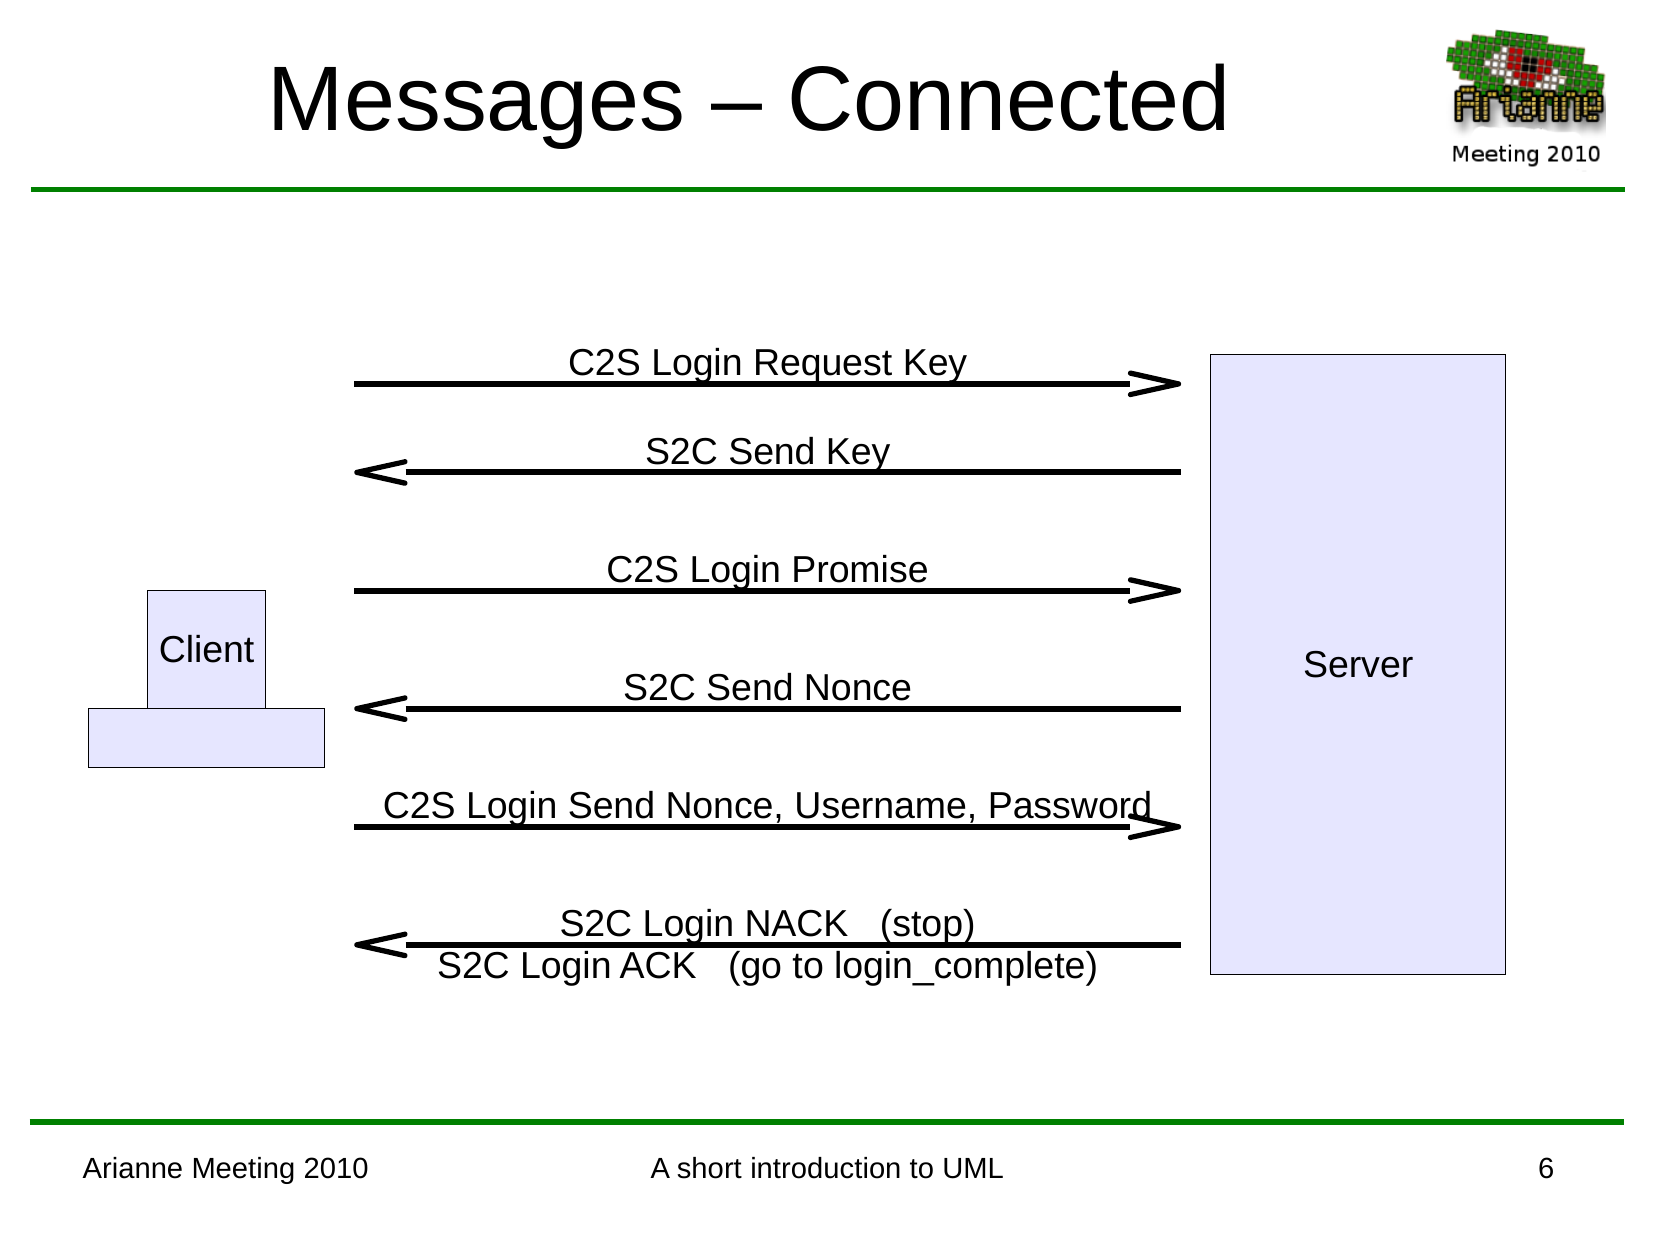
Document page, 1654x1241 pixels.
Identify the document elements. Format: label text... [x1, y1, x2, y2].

title Messages – Connected [82, 47, 1418, 150]
text_box Server [1210, 354, 1506, 975]
text_box [88, 708, 325, 768]
picture [1446, 29, 1606, 178]
text_box Client [147, 590, 266, 708]
